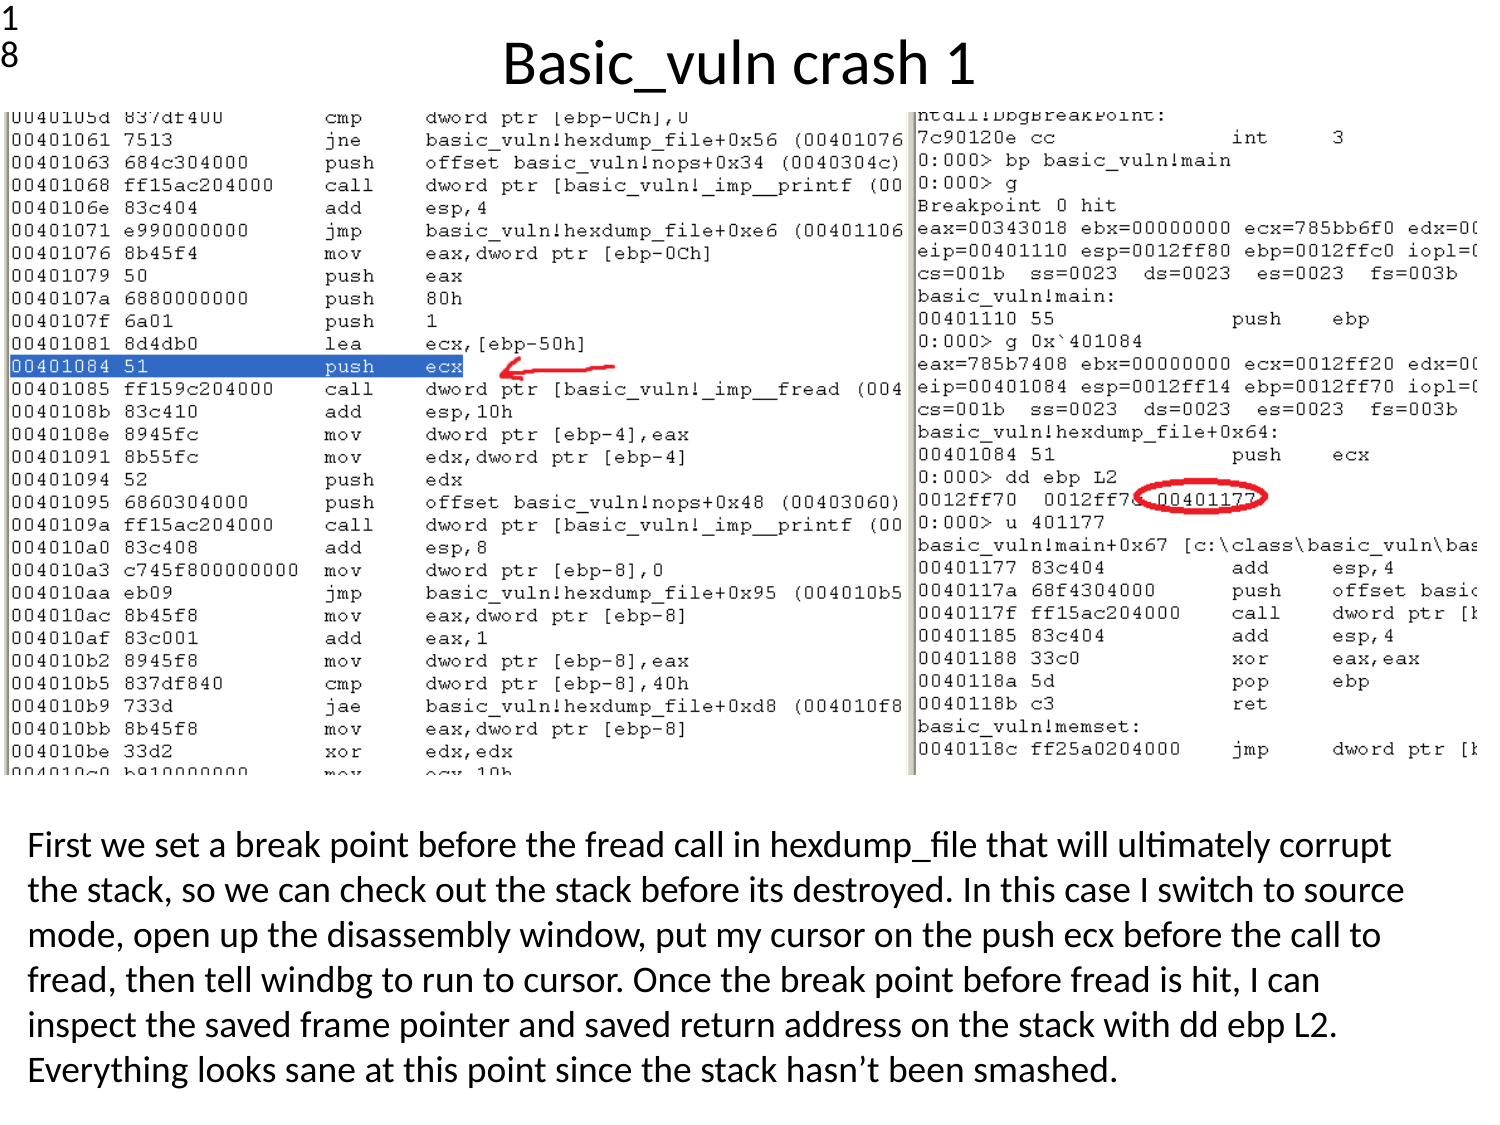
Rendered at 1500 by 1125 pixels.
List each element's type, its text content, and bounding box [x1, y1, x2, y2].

text_box First we set a break point before the fread call in hexdump_file that will ultimately corrupt the stack, so we can check out the stack before its destroyed. In this case I switch to source mode, open up the disassembly window, put my cursor on the push ecx before the call to fread, then tell windbg to run to cursor. Once the break point before fread is hit, I can inspect the saved frame pointer and saved return address on the stack with dd ebp L2. Everything looks sane at this point since the stack hasn’t been smashed. [12, 812, 1450, 1098]
title Basic_vuln crash 1 [65, 12, 1416, 105]
picture [4, 112, 1477, 775]
